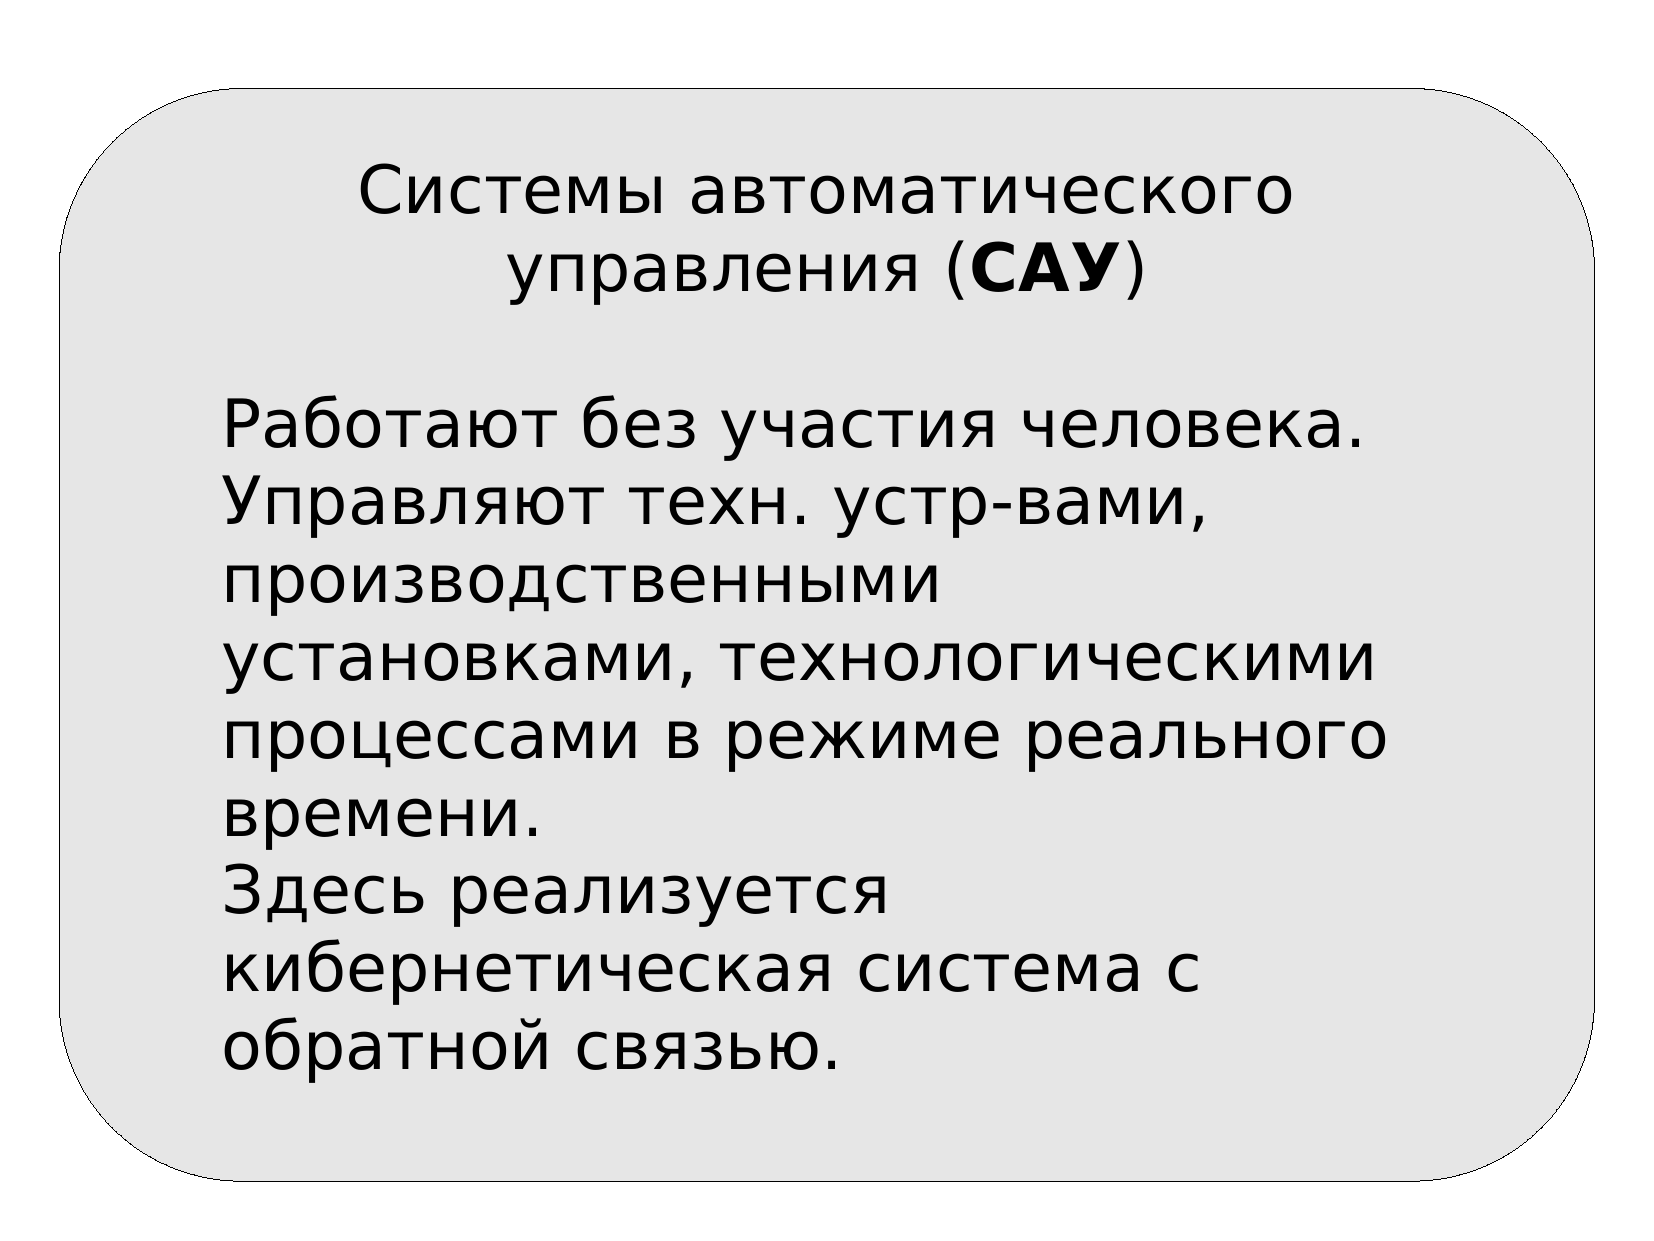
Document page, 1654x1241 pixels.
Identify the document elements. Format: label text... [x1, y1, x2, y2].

text_box Системы автоматического управления (САУ) Работают без участия человека. Управляют техн. устр-вами, производственными установками, технологическими процессами в режиме реального времени. Здесь реализуется кибернетическая система с обратной связью. [206, 144, 1447, 1171]
text_box [59, 88, 1595, 1182]
